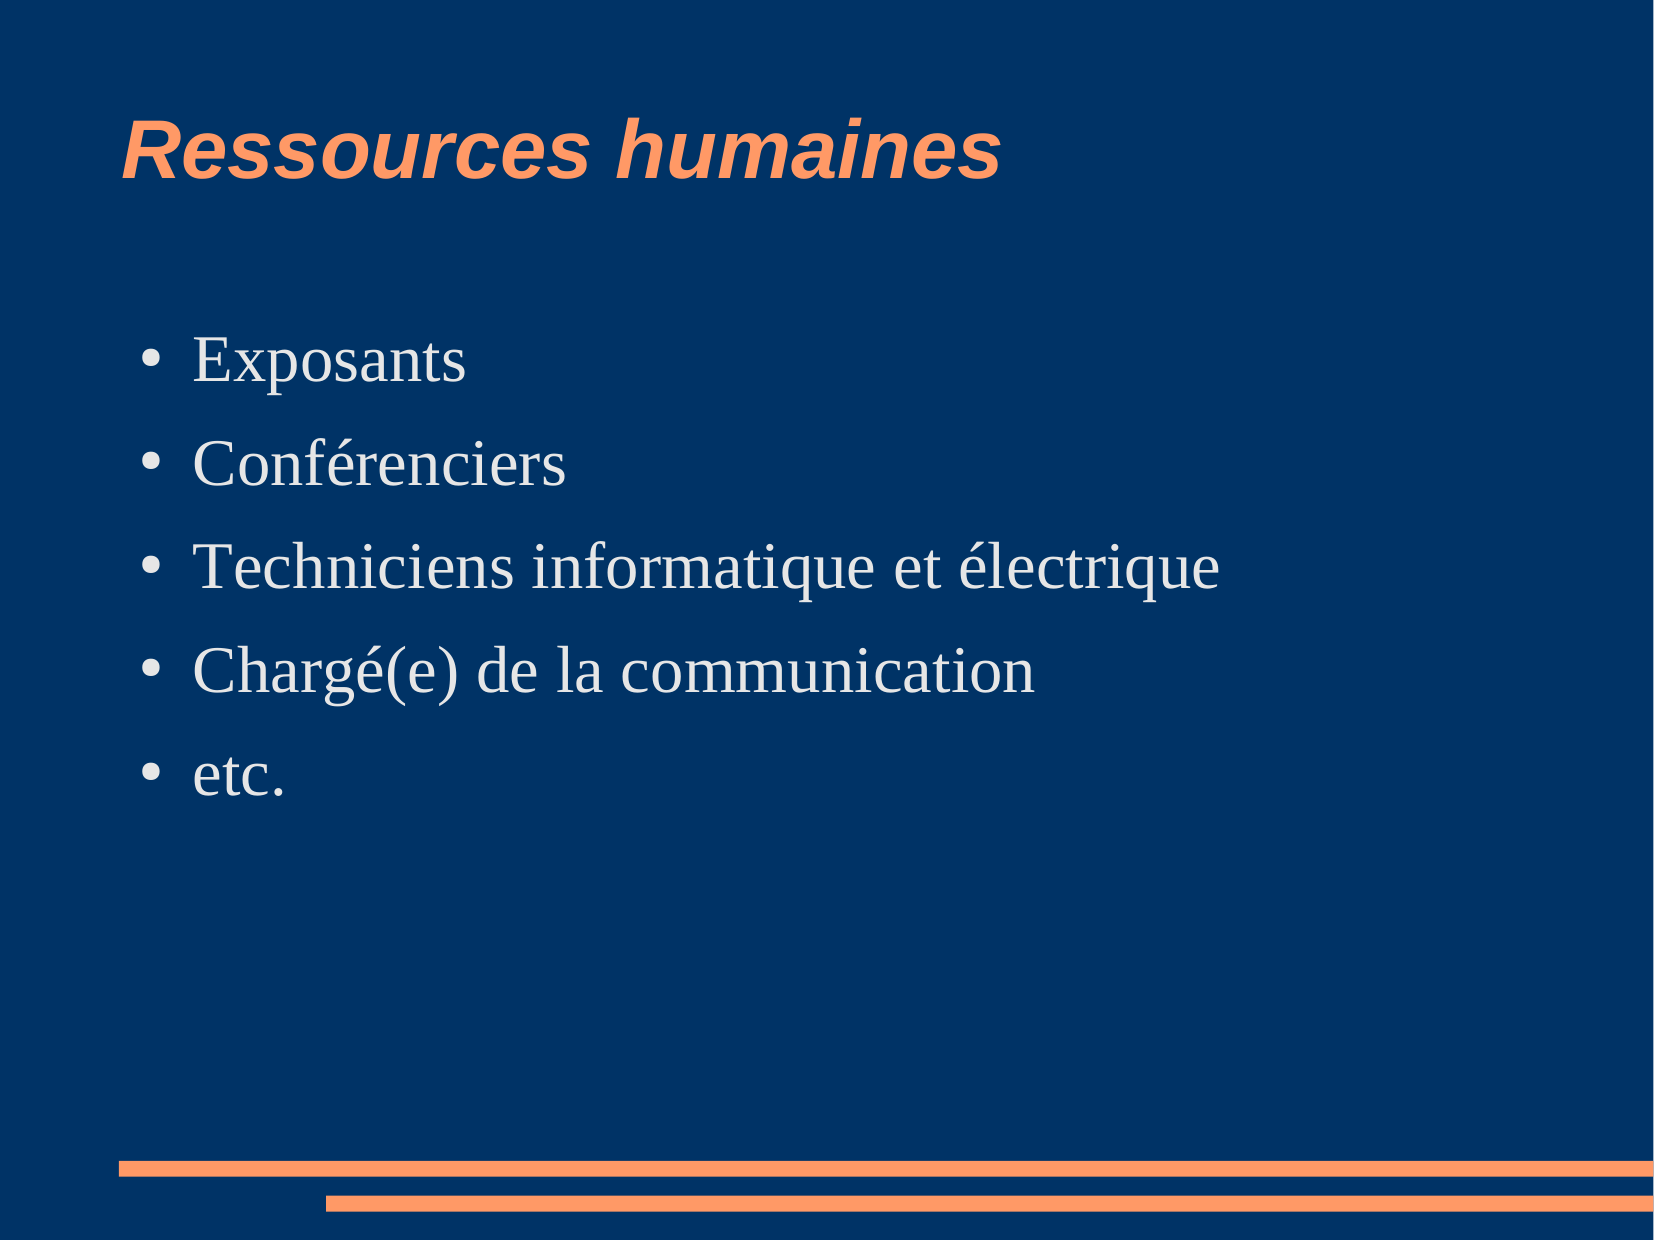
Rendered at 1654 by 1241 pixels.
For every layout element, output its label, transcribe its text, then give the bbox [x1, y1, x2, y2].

list Exposants Conférenciers Techniciens informatique et électrique Chargé(e) de la communication etc. [121, 322, 1561, 1126]
title Ressources humaines [121, 53, 1534, 246]
